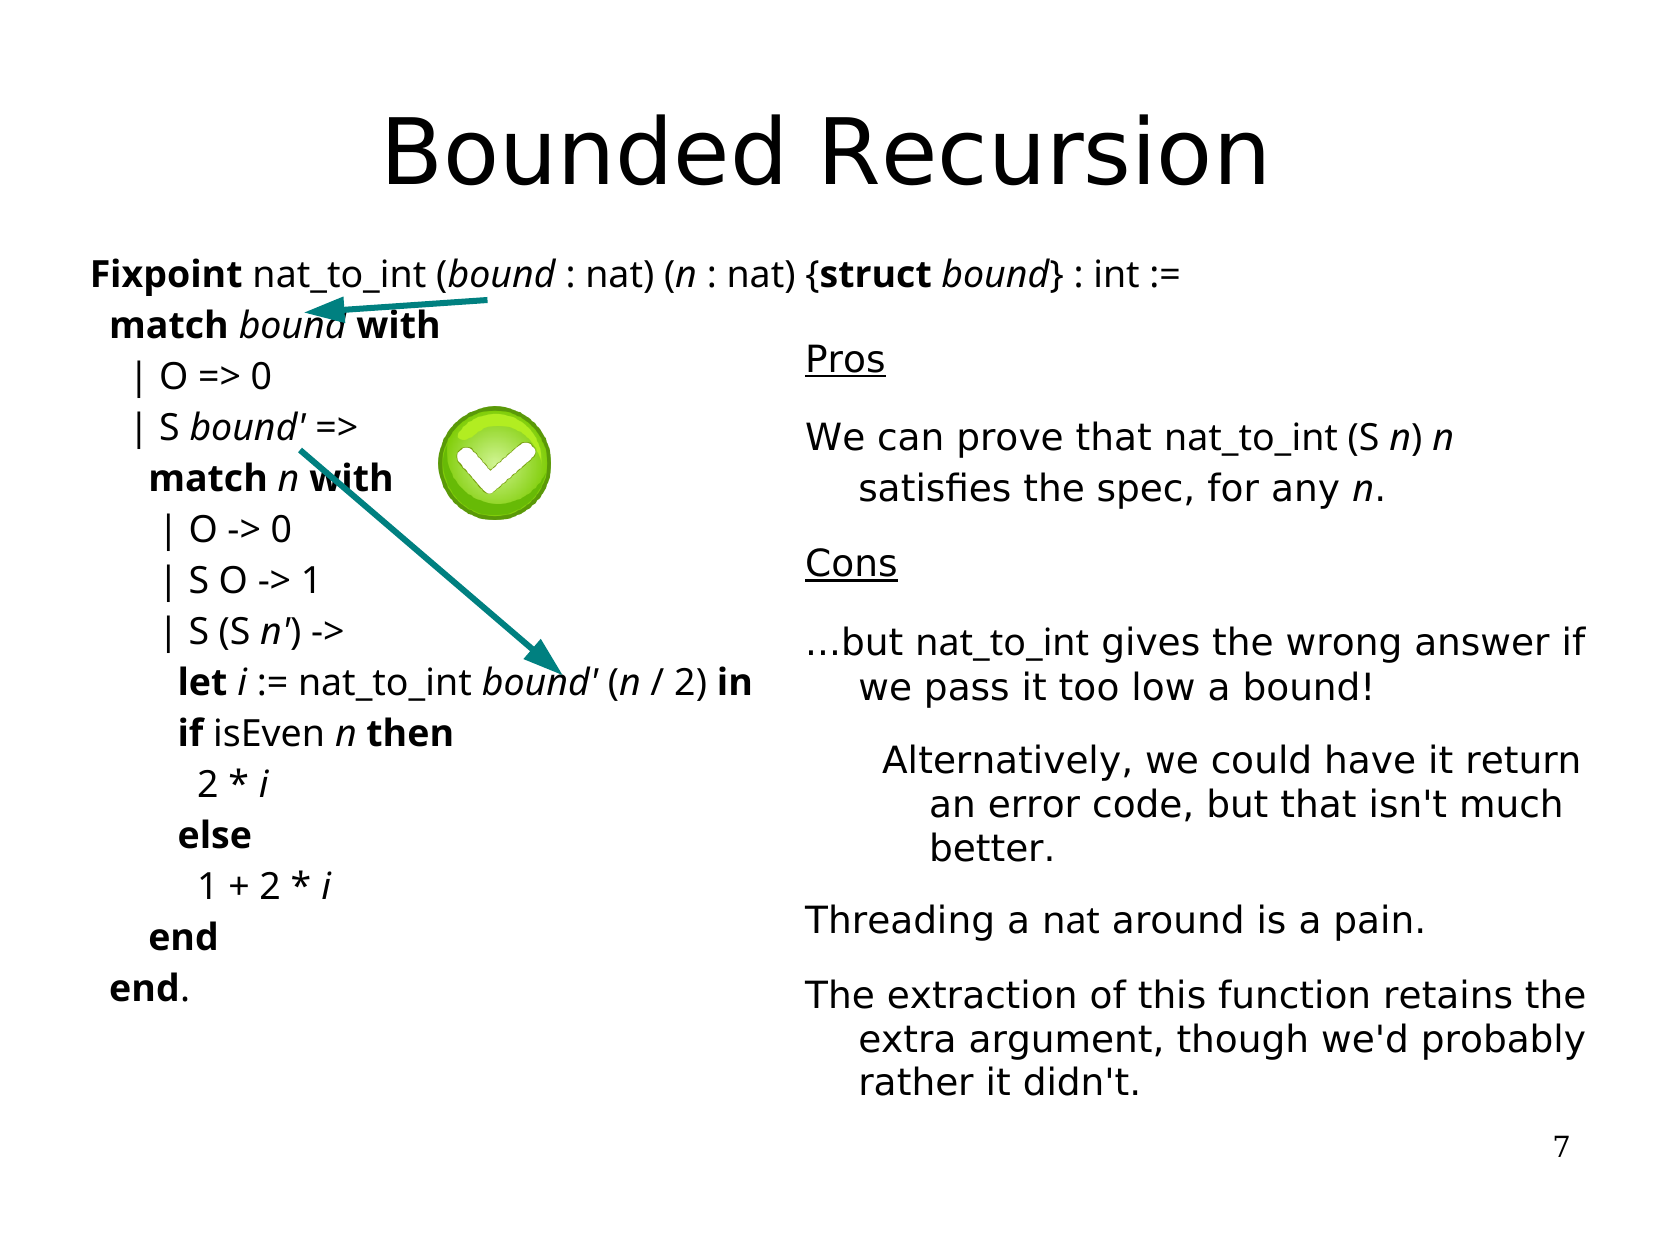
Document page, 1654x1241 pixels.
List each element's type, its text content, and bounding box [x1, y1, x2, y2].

text_box Fixpoint nat_to_int (bound : nat) (n : nat) {struct bound} : int := match bound with | O => 0 | S bound' => match n with | O -> 0 | S O -> 1 | S (S n') -> let i := nat_to_int bound' (n / 2) in if isEven n then 2 * i else 1 + 2 * i end end. [75, 240, 1538, 1018]
list Pros We can prove that nat_to_int (S n) n satisfies the spec, for any n. Cons ...but nat_to_int gives the wrong answer if we pass it too low a bound! Alternatively, we could have it return an error code, but that isn't much better. Threading a nat around is a pain. The extraction of this function retains the extra argument, though we'd probably rather it didn't. [787, 337, 1613, 1142]
picture [438, 406, 551, 520]
title Bounded Recursion [82, 56, 1571, 250]
